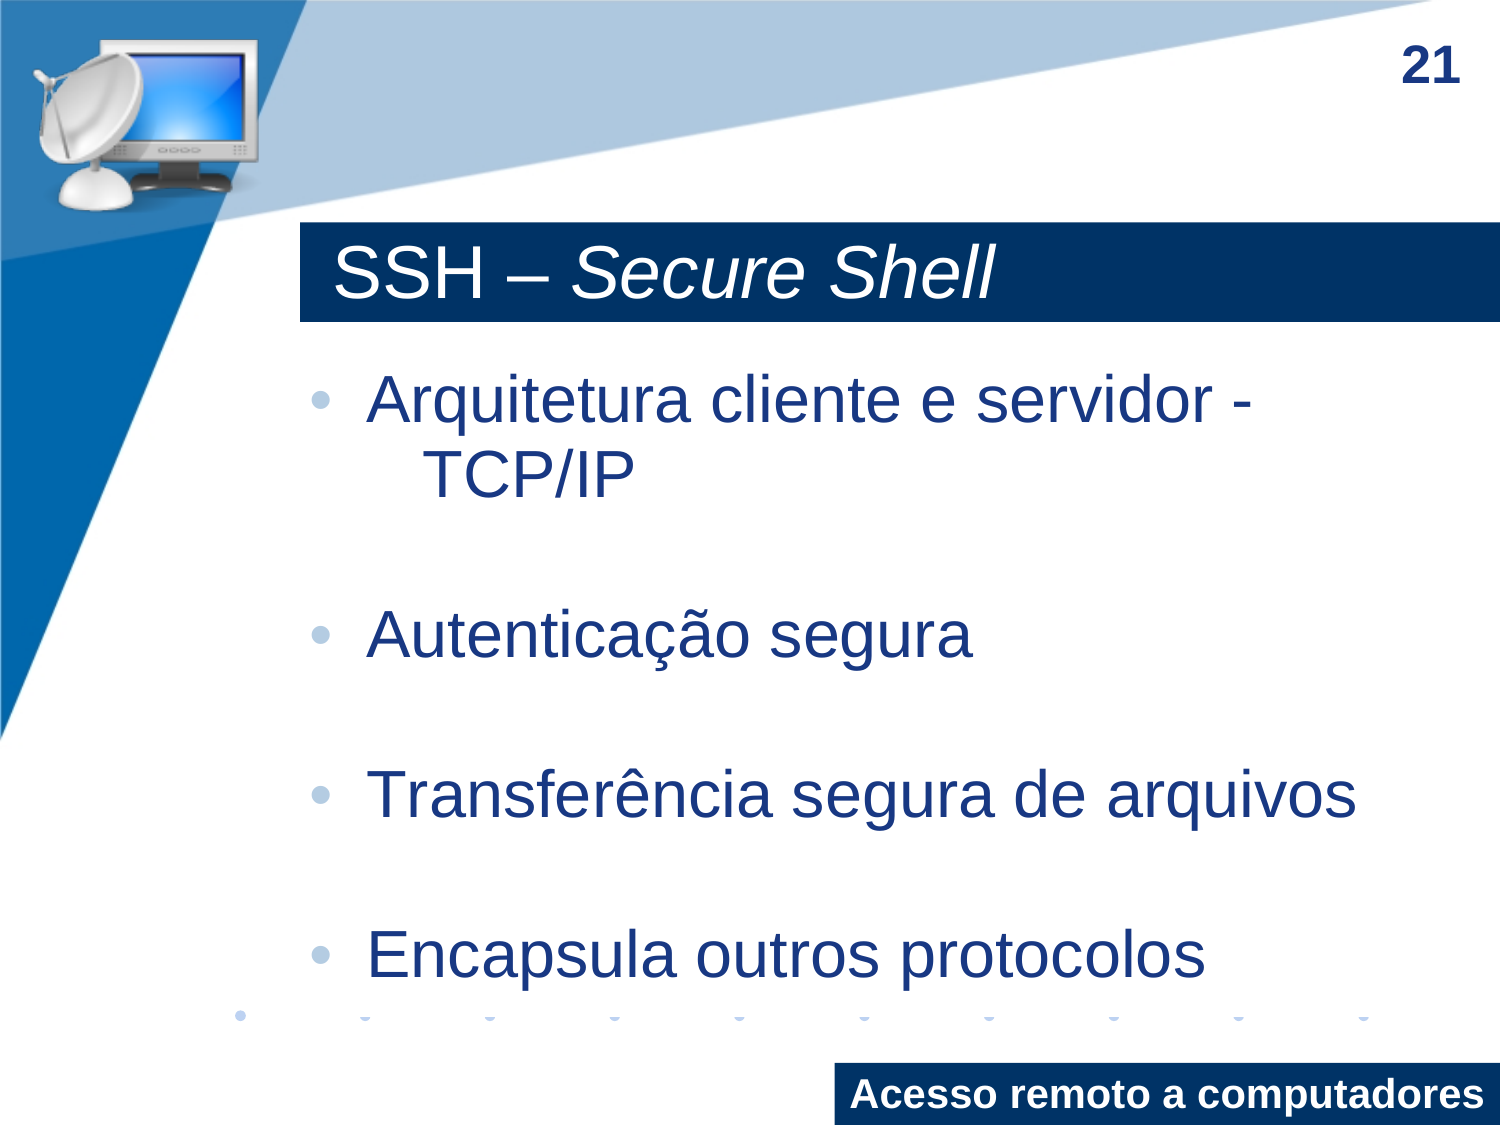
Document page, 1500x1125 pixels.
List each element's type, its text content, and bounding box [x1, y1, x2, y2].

picture [0, 0, 1500, 842]
title SSH – Secure Shell [300, 222, 1500, 322]
list Arquitetura cliente e servidor - TCP/IP Autenticação segura Transferência segura de arquivos Encapsula outros protocolos [295, 354, 1477, 1017]
